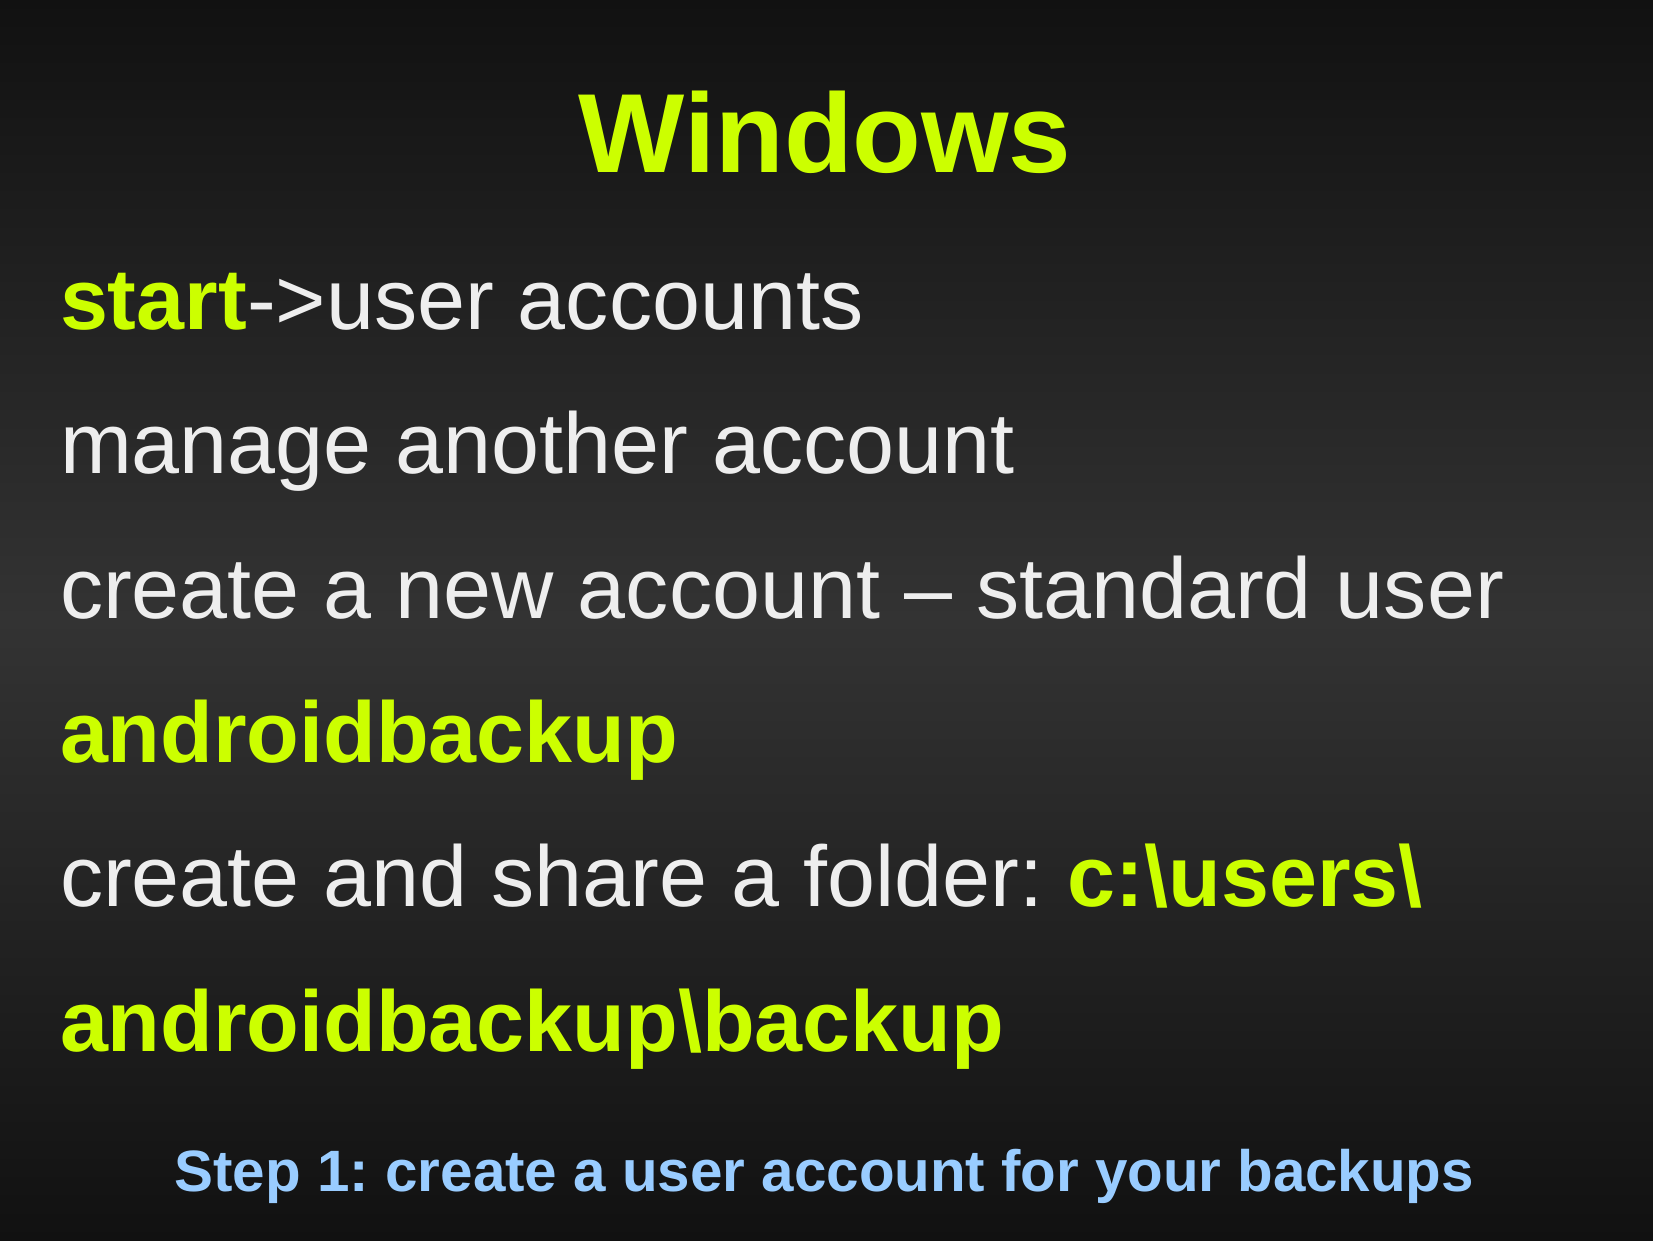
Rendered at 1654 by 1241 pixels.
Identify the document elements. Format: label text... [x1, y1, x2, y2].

title Step 1: create a user account for your backups [0, 1067, 1651, 1241]
title Windows [0, 30, 1651, 238]
title start->user accounts manage another account create a new account – standard user androidbackup create and share a folder: c:\users\androidbackup\backup [60, 225, 1576, 1145]
